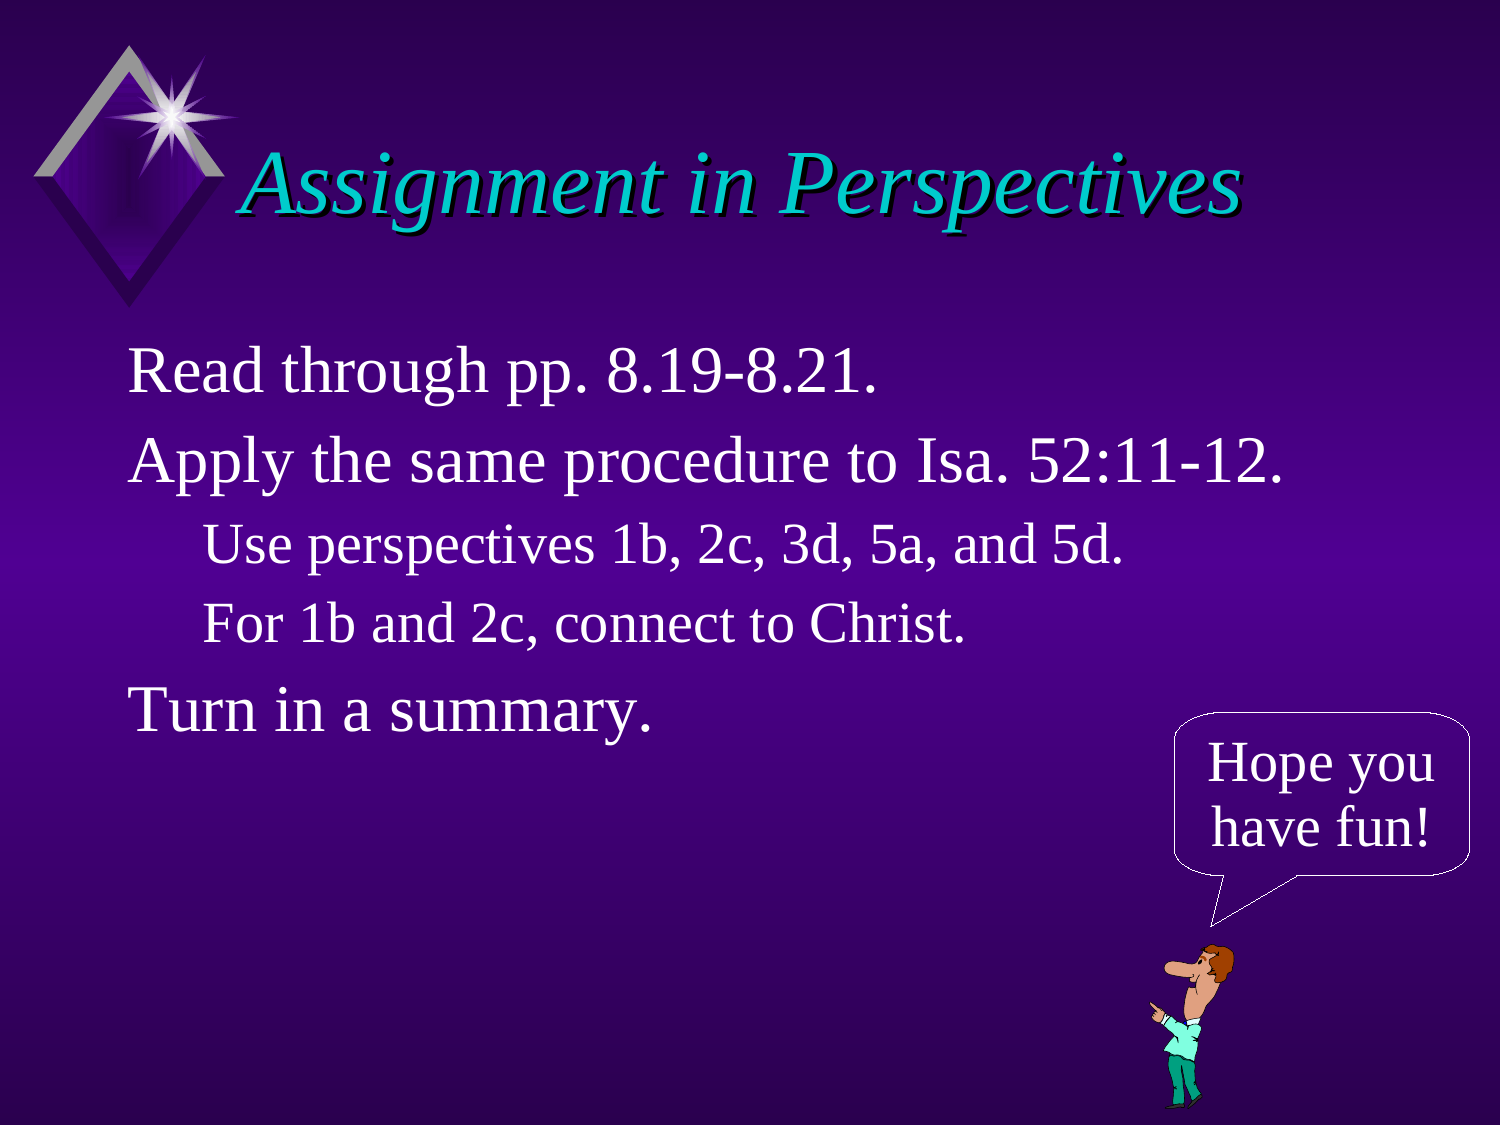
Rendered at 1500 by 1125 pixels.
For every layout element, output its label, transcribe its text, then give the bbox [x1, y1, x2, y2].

title Assignment in Perspectives [224, 78, 1388, 288]
text_box Hope you have fun! [1174, 712, 1470, 927]
chart [1148, 943, 1235, 1110]
list Read through pp. 8.19-8.21. Apply the same procedure to Isa. 52:11-12. Use perspectives 1b, 2c, 3d, 5a, and 5d. For 1b and 2c, connect to Christ. Turn in a summary. [112, 324, 1388, 1001]
